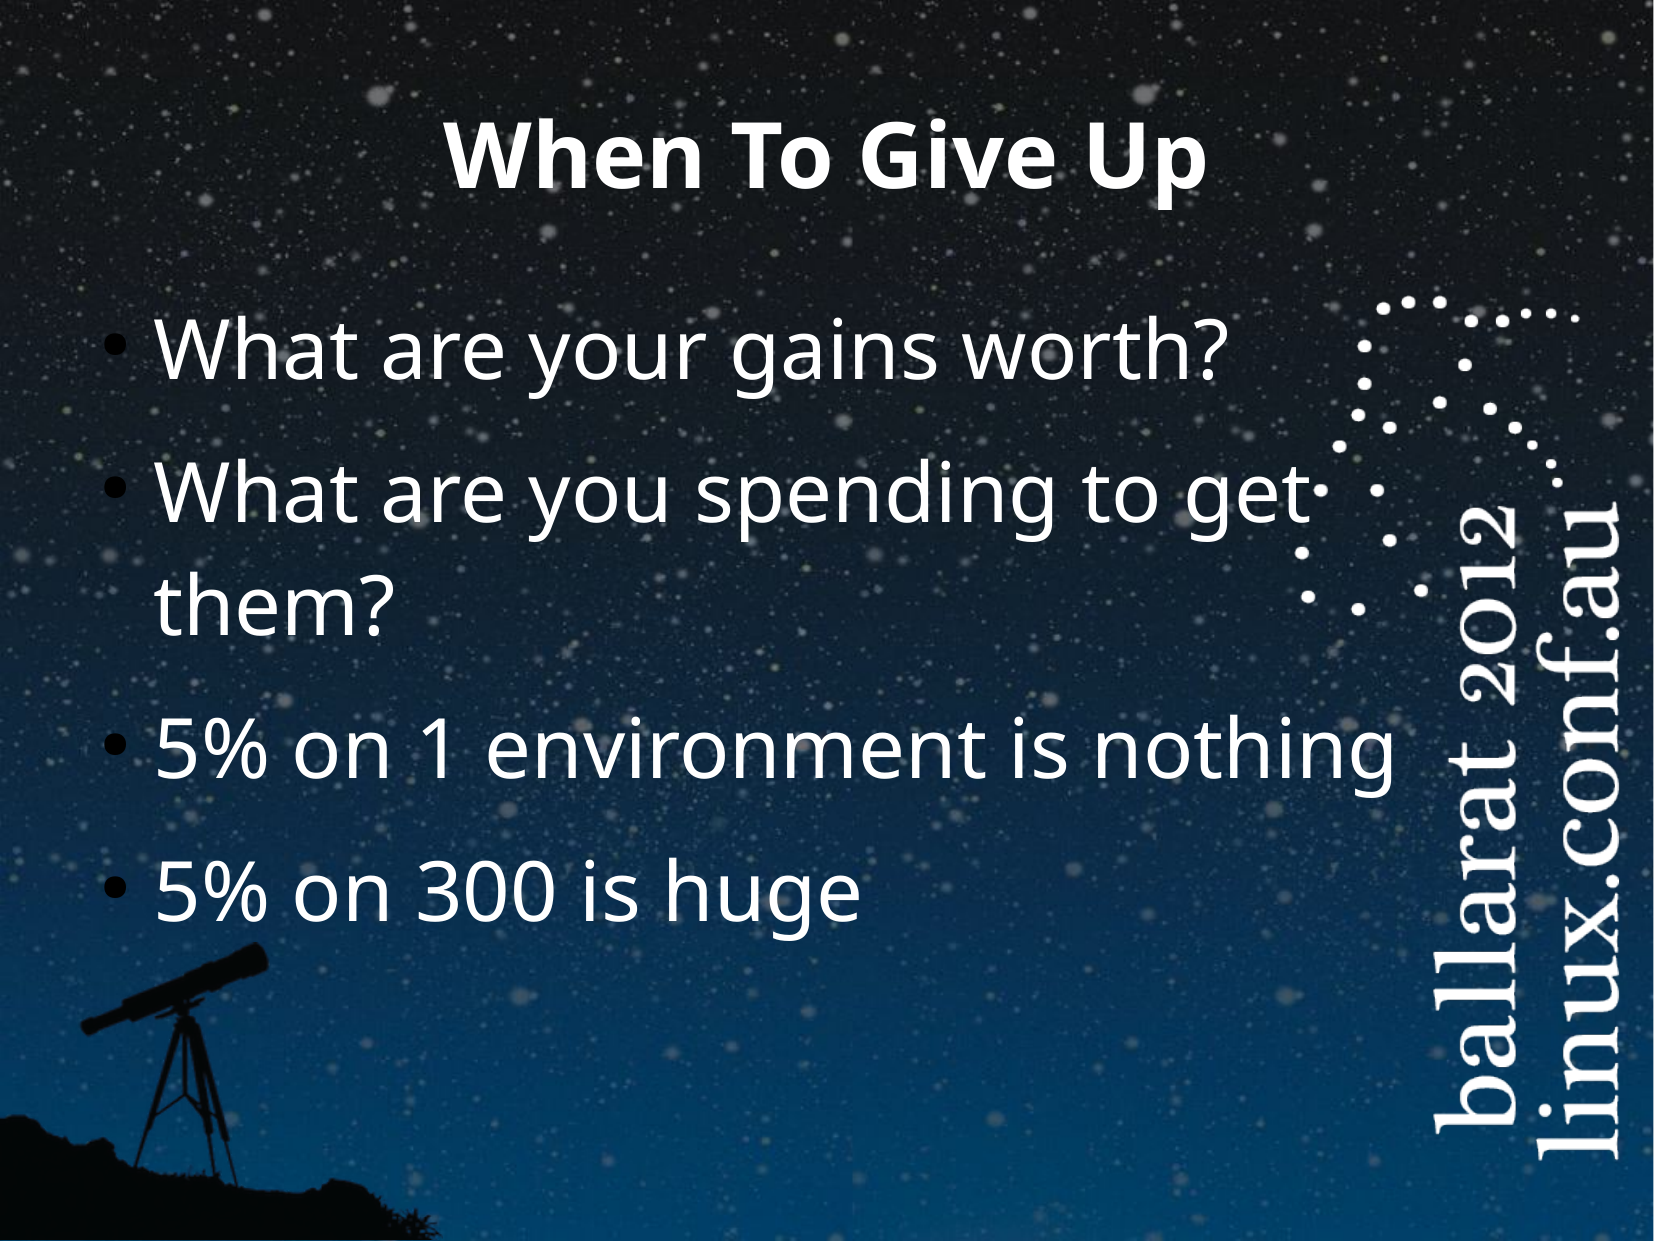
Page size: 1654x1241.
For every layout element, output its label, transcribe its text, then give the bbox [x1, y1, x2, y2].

picture [0, 0, 1654, 1241]
list What are your gains worth? What are you spending to get them? 5% on 1 environment is nothing 5% on 300 is huge [82, 290, 1571, 1109]
title When To Give Up [82, 49, 1571, 257]
